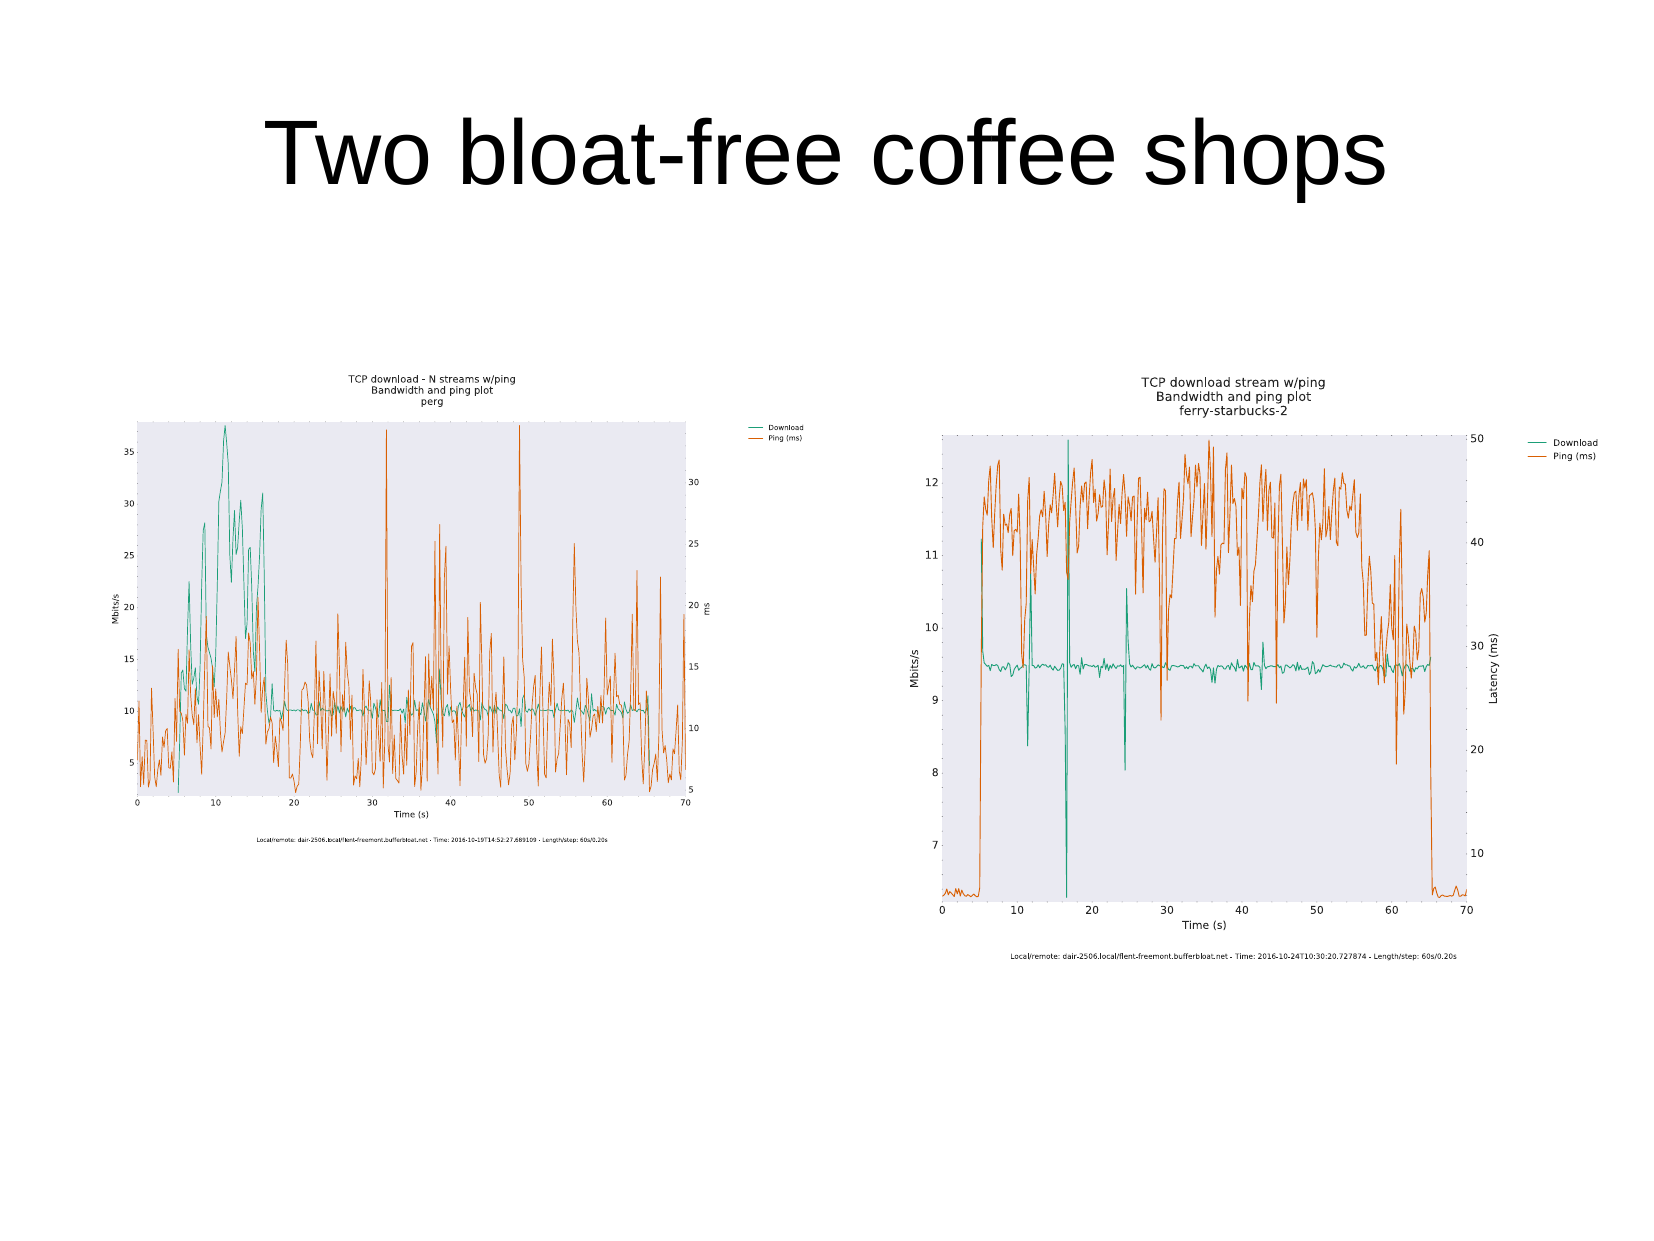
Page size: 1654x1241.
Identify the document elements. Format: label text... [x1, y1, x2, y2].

picture [845, 377, 1622, 961]
title Two bloat-free coffee shops [82, 49, 1571, 257]
picture [39, 375, 826, 843]
